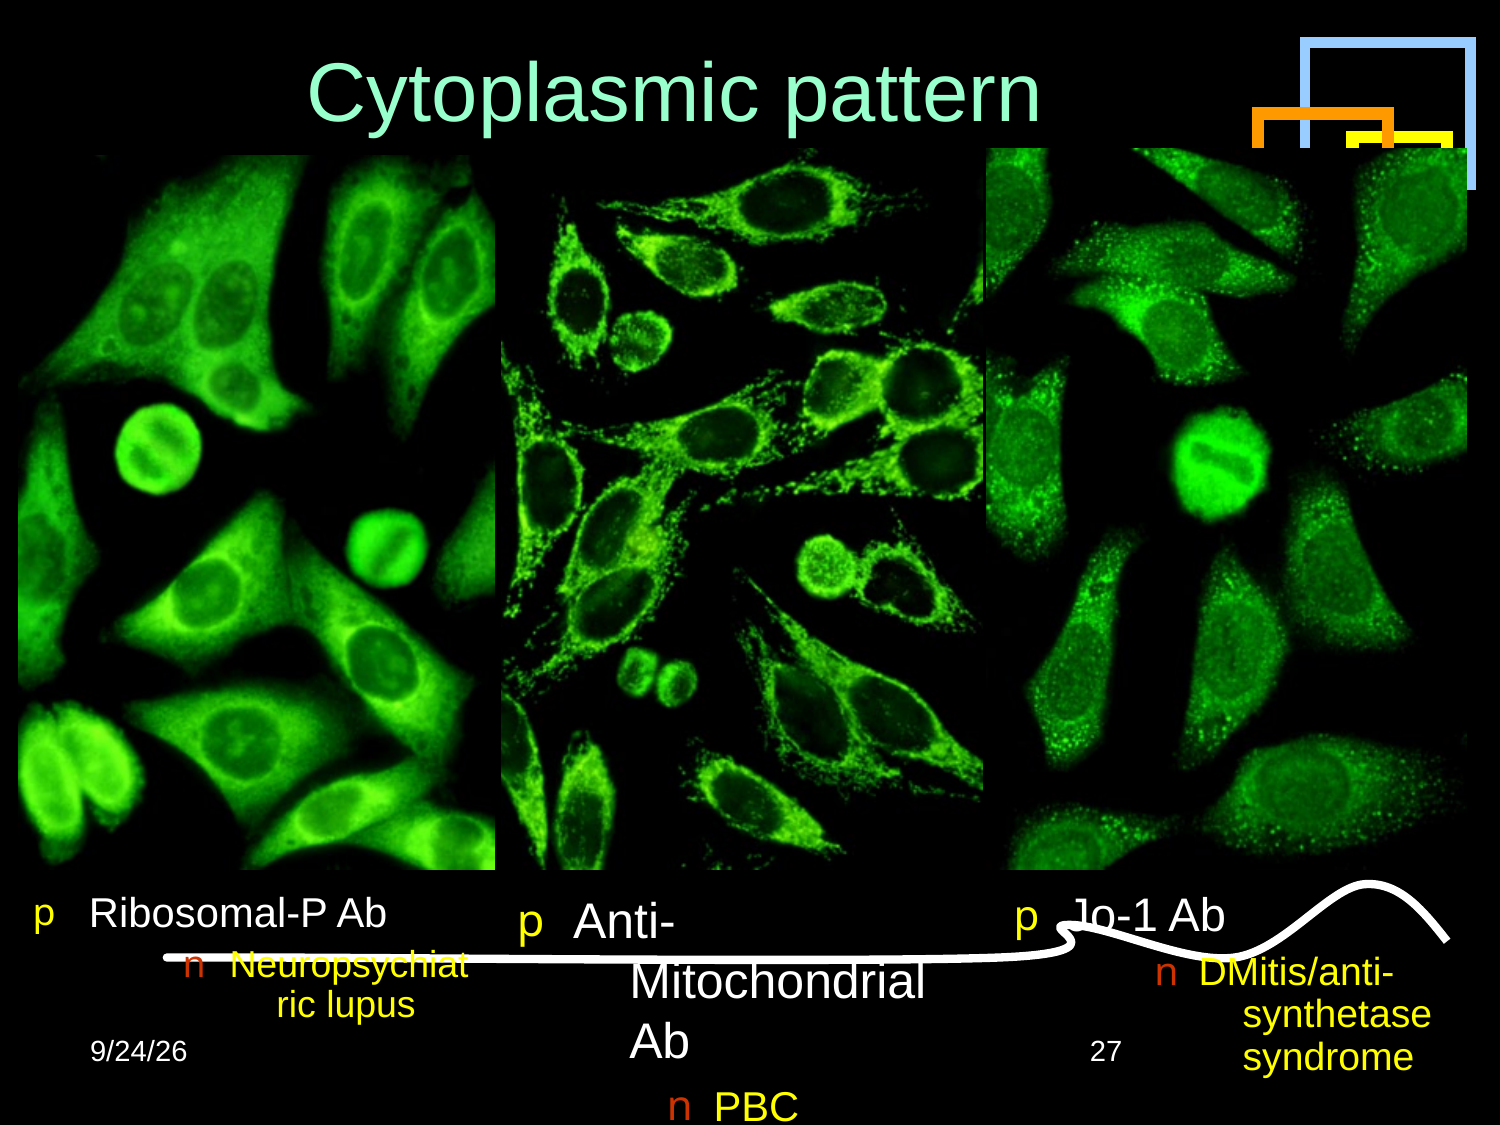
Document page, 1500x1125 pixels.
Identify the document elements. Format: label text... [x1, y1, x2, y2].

picture [986, 148, 1467, 870]
picture [18, 155, 495, 870]
text_box Anti-Mitochondrial Ab PBC [502, 882, 974, 1115]
picture [501, 148, 983, 870]
list Jo-1 Ab DMitis/anti-synthetase syndrome [998, 883, 1459, 1118]
title Cytoplasmic pattern [37, 26, 1313, 149]
list Ribosomal-P Ab Neuropsychiatric lupus [17, 883, 491, 1118]
